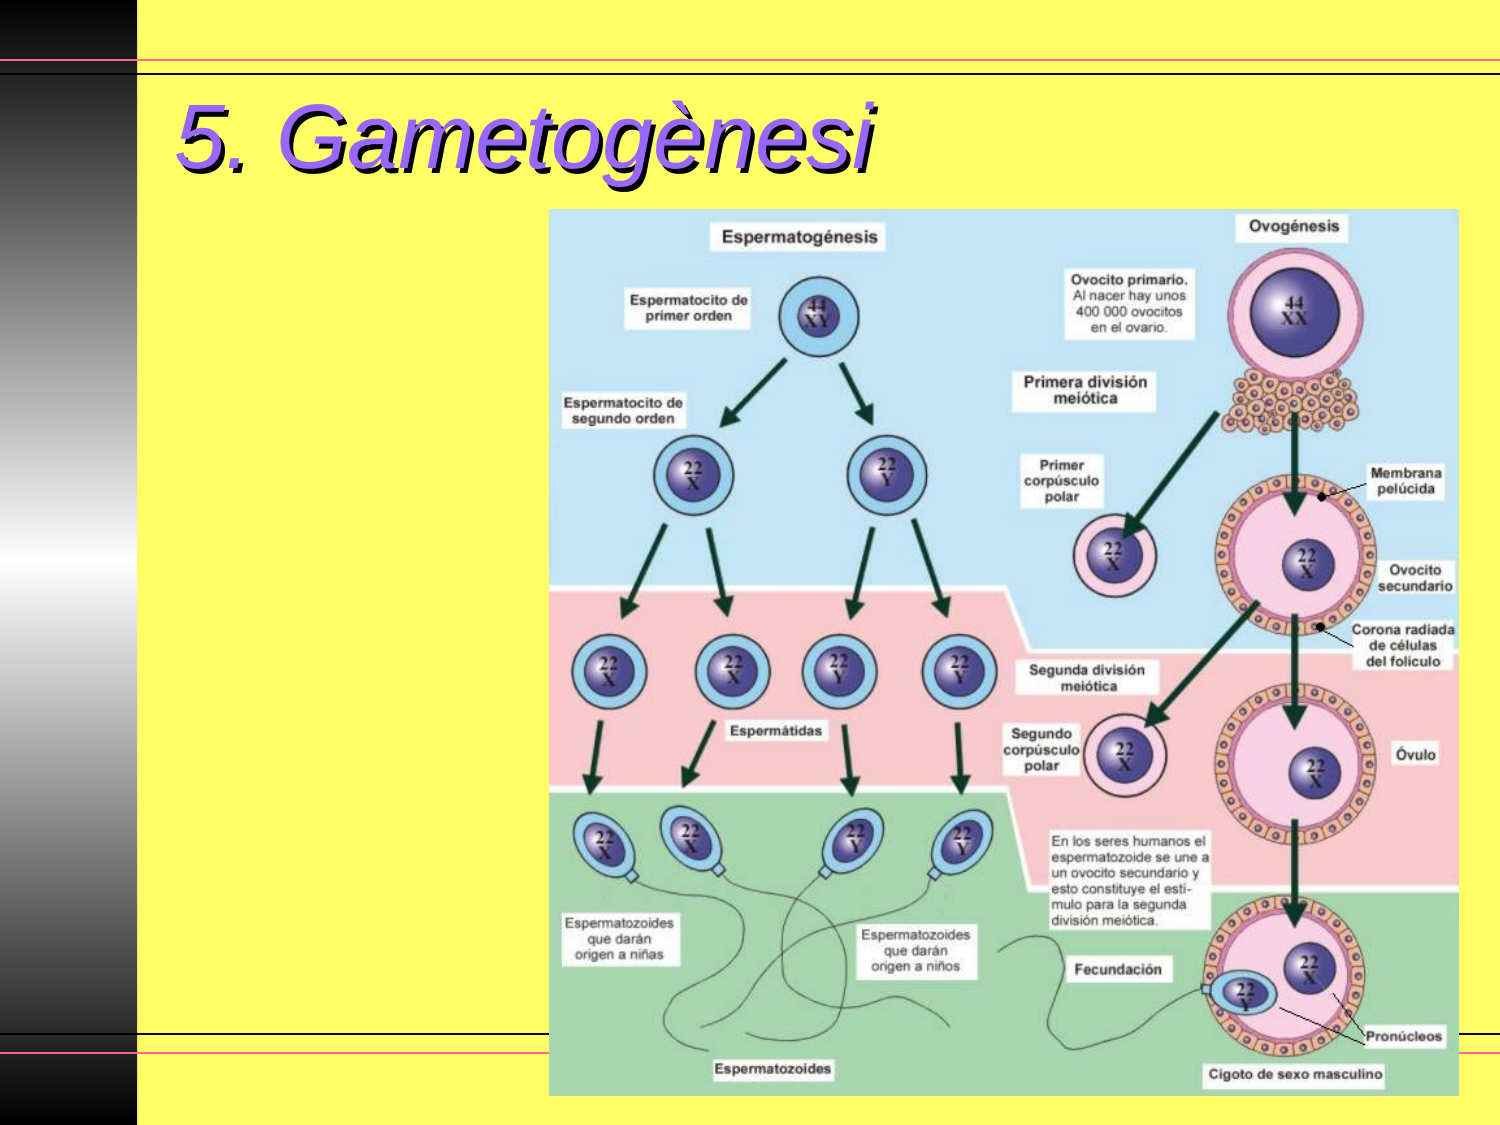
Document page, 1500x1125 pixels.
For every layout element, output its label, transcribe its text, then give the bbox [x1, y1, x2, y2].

picture [549, 209, 1459, 1096]
title 5. Gametogènesi [159, 66, 1435, 199]
